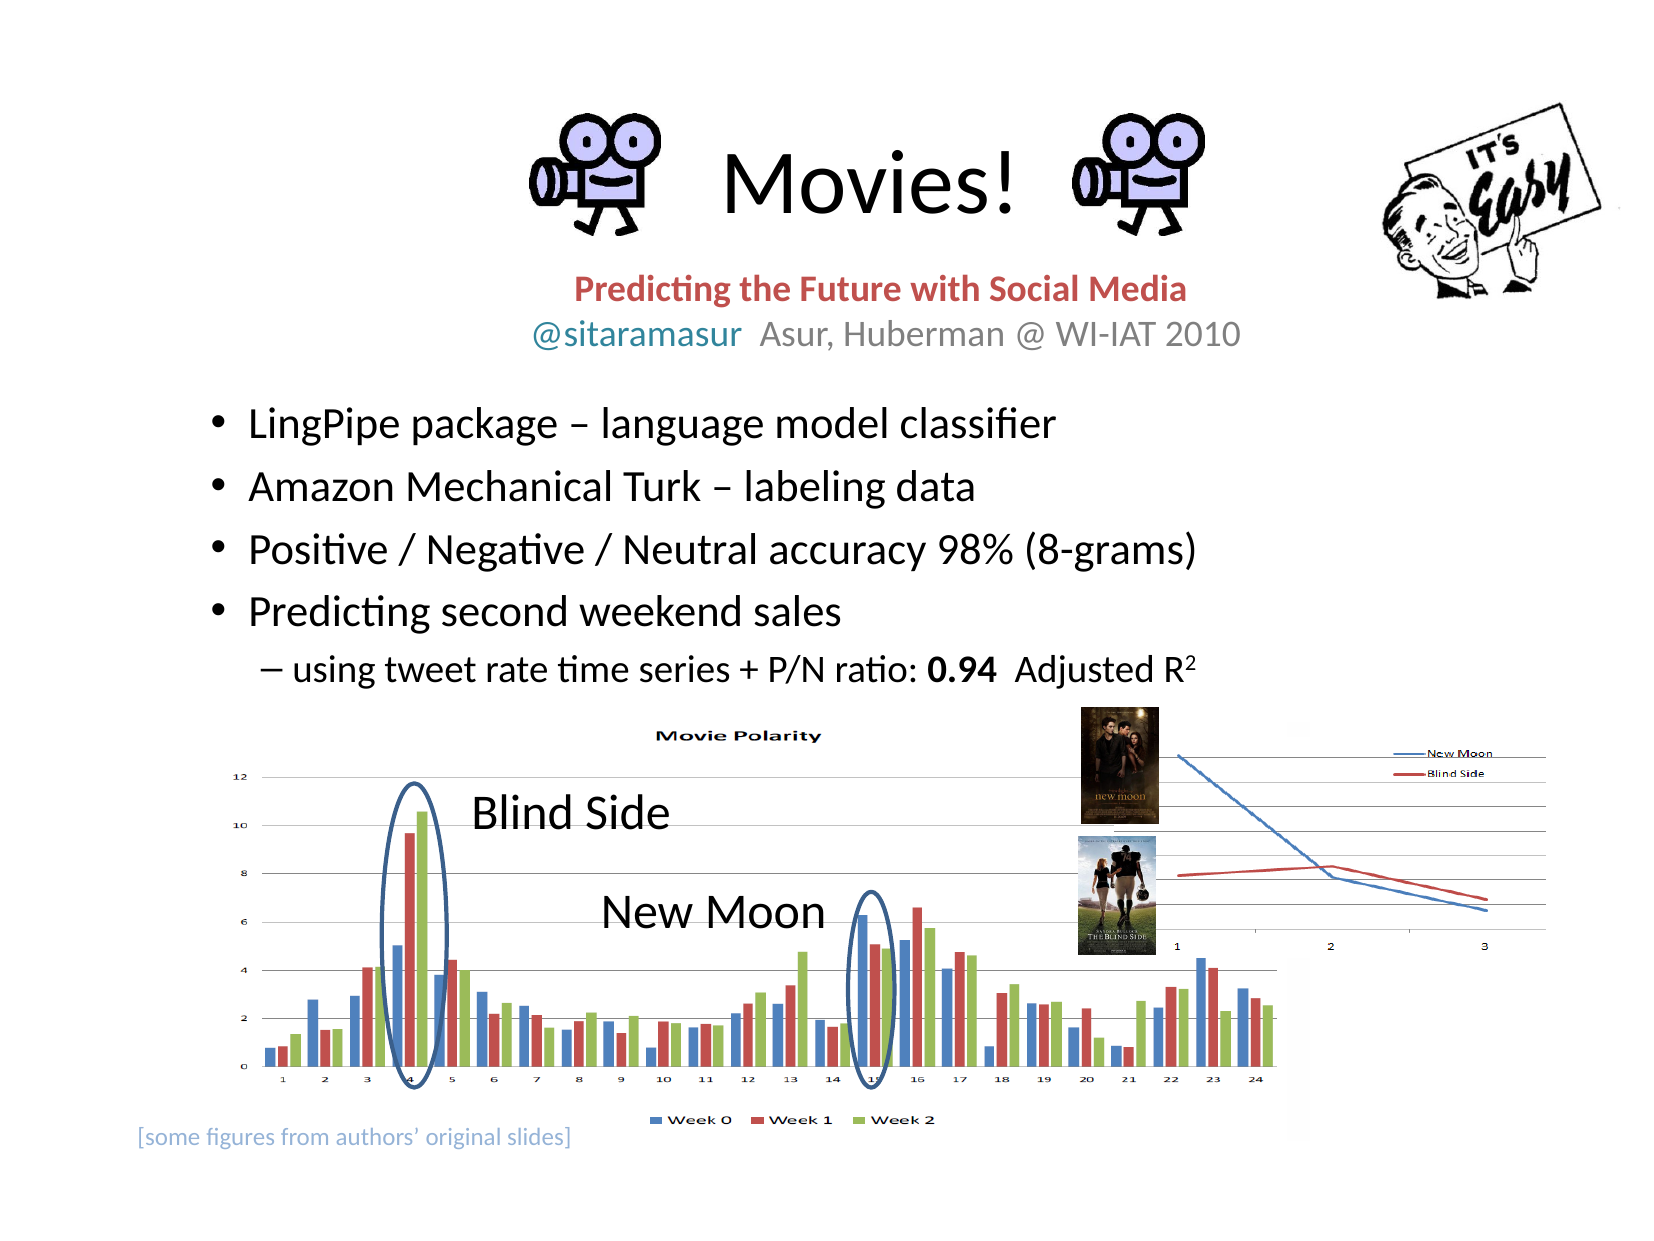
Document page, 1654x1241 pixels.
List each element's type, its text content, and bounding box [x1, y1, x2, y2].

title Movies! [195, 82, 1546, 271]
text_box Predicting the Future with Social Media @sitaramasur Asur, Huberman @ WI-IAT 2010 [299, 256, 1472, 361]
picture [209, 707, 1546, 1141]
picture [1380, 100, 1621, 301]
text_box Blind Side [456, 771, 740, 847]
text_box [some figures from authors’ original slides] [122, 1112, 588, 1158]
picture [529, 113, 661, 236]
list LingPipe package – language model classifier Amazon Mechanical Turk – labeling data Positive / Negative / Neutral accuracy 98% (8-grams) Predicting second weekend sales using tweet rate time series + P/N ratio: 0.94 Adjusted R2 [195, 386, 1546, 701]
text_box New Moon [586, 871, 870, 946]
picture [1072, 113, 1205, 236]
